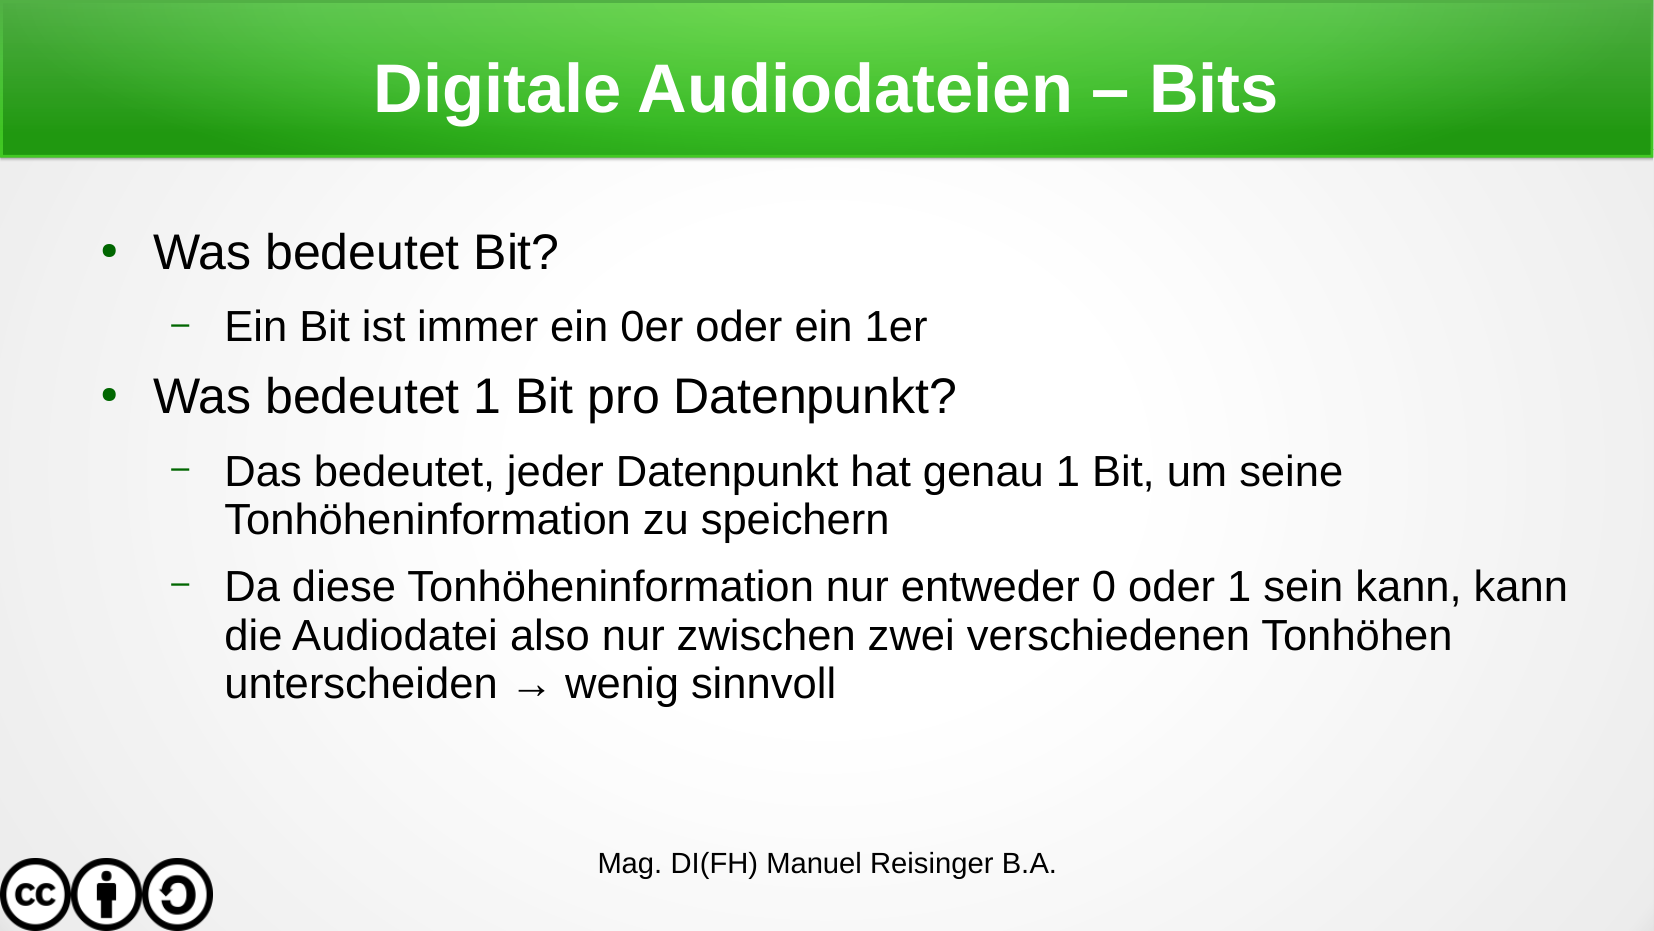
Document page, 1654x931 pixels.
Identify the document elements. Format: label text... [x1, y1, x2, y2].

title Digitale Audiodateien – Bits [82, 35, 1571, 142]
list Was bedeutet Bit? Ein Bit ist immer ein 0er oder ein 1er Was bedeutet 1 Bit pro Datenpunkt? Das bedeutet, jeder Datenpunkt hat genau 1 Bit, um seine Tonhöheninformation zu speichern Da diese Tonhöheninformation nur entweder 0 oder 1 sein kann, kann die Audiodatei also nur zwischen zwei verschiedenen Tonhöhen unterscheiden → wenig sinnvoll [82, 224, 1571, 764]
picture [0, 858, 213, 931]
